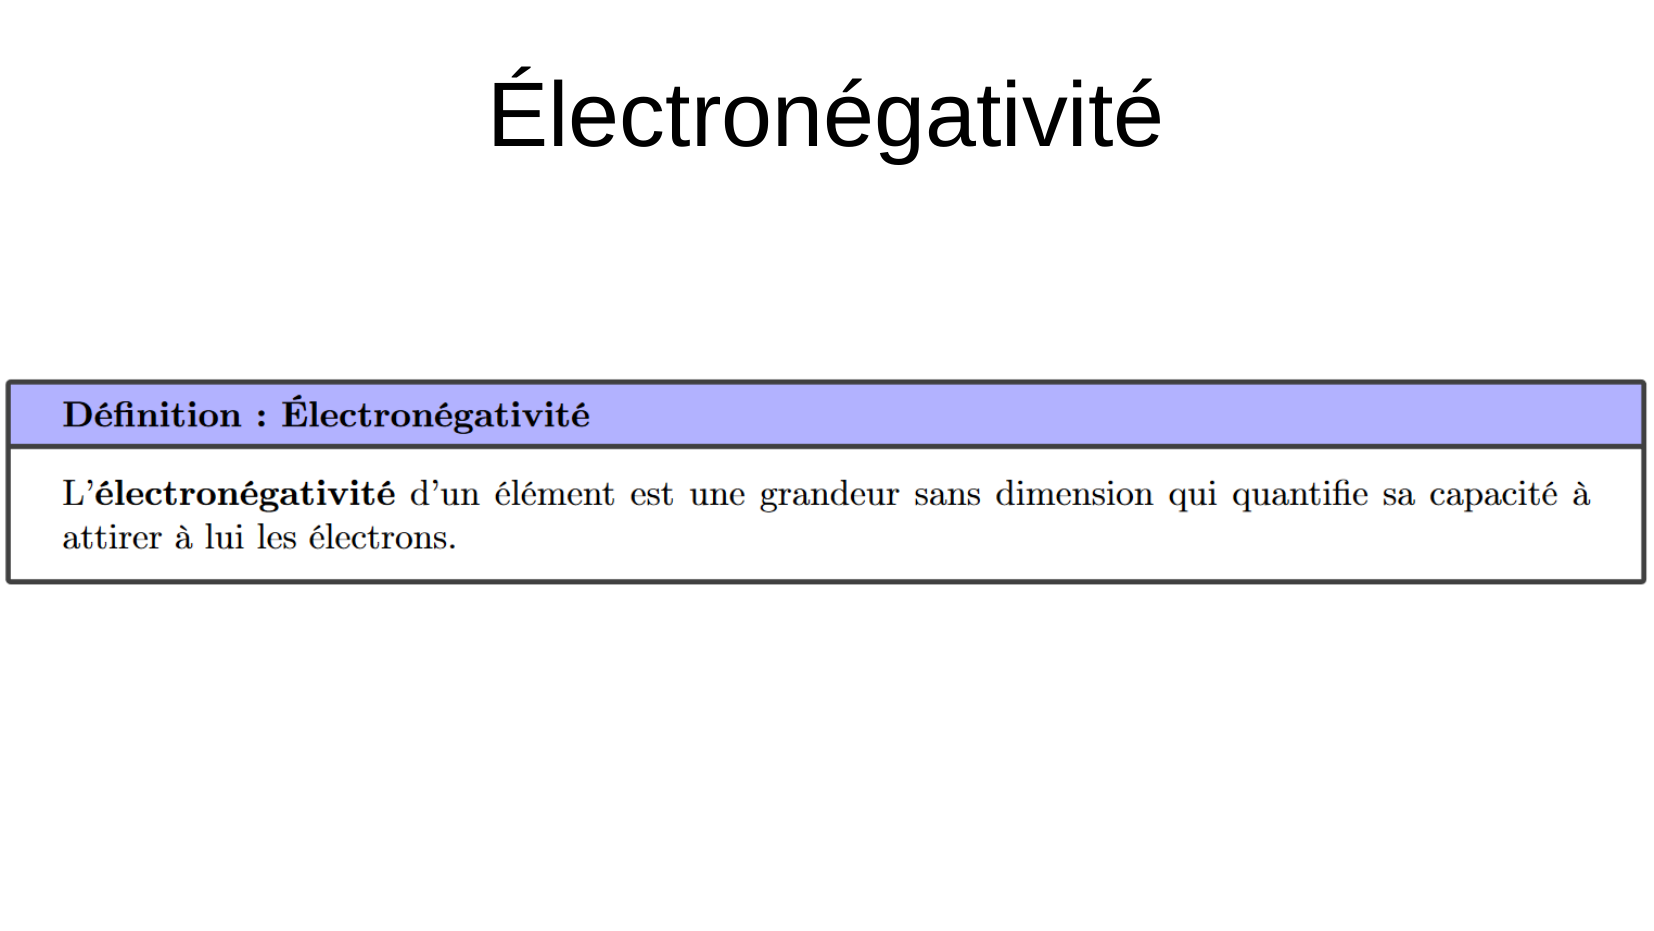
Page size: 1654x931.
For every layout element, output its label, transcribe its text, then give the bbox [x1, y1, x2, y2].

picture [0, 373, 1654, 591]
title Électronégativité [82, 37, 1571, 193]
